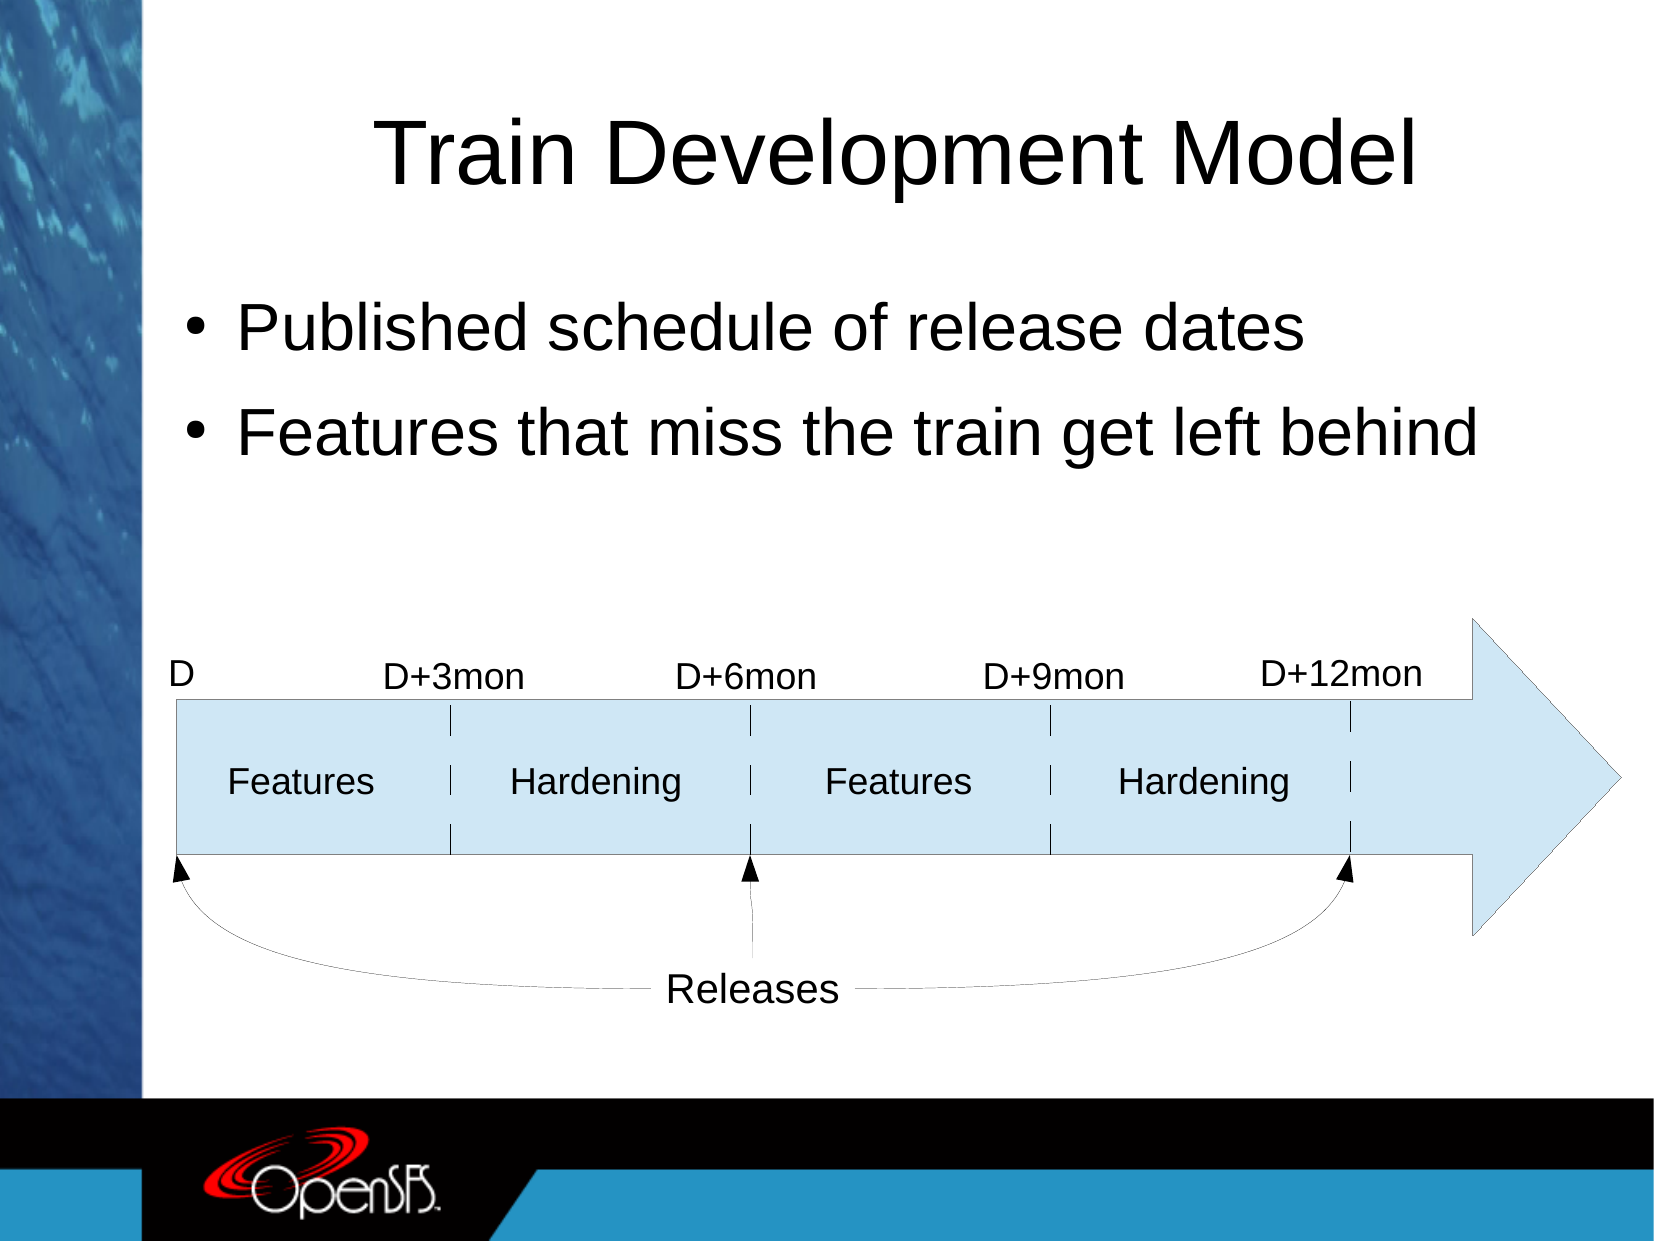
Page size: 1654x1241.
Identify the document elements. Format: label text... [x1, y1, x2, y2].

title Train Development Model [163, 49, 1630, 257]
text_box D+12mon [1245, 645, 1438, 702]
text_box Hardening [1103, 753, 1306, 811]
text_box D+9mon [967, 648, 1141, 706]
text_box D+6mon [660, 648, 833, 706]
text_box D [153, 645, 211, 702]
text_box Releases [650, 958, 856, 1020]
text_box Features [810, 753, 988, 811]
text_box Hardening [495, 753, 697, 811]
text_box Features [212, 753, 391, 811]
picture [0, 0, 1654, 1241]
list Published schedule of release dates Features that miss the train get left behind [166, 290, 1622, 634]
text_box D+3mon [367, 648, 541, 706]
text_box [176, 618, 1622, 936]
